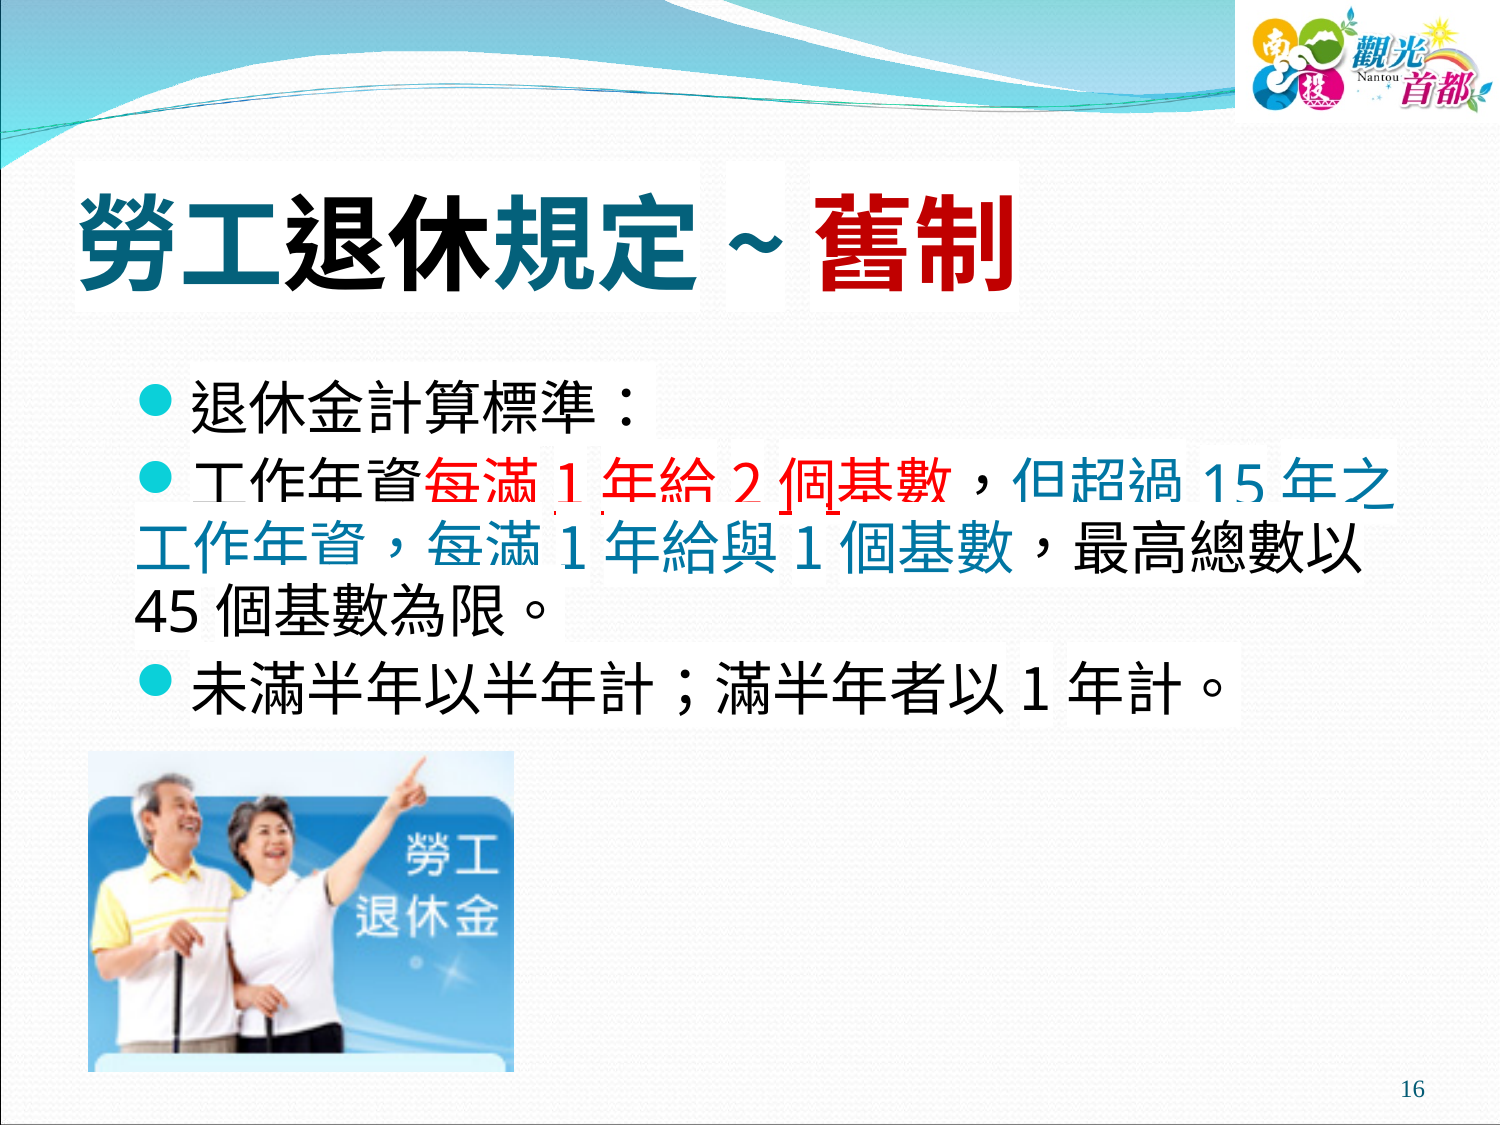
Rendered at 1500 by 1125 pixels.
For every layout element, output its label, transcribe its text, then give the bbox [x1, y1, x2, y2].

list 退休金計算標準： 工作年資每滿1年給2個基數，但超過15年之工作年資，每滿1年給與1個基數，最高總數以45個基數為限。 未滿半年以半年計；滿半年者以1年計。 [75, 317, 1426, 764]
text_box <編號> [1299, 1042, 1426, 1103]
title 勞工退休規定~舊制 [75, 115, 1426, 304]
picture [0, 0, 1500, 1125]
